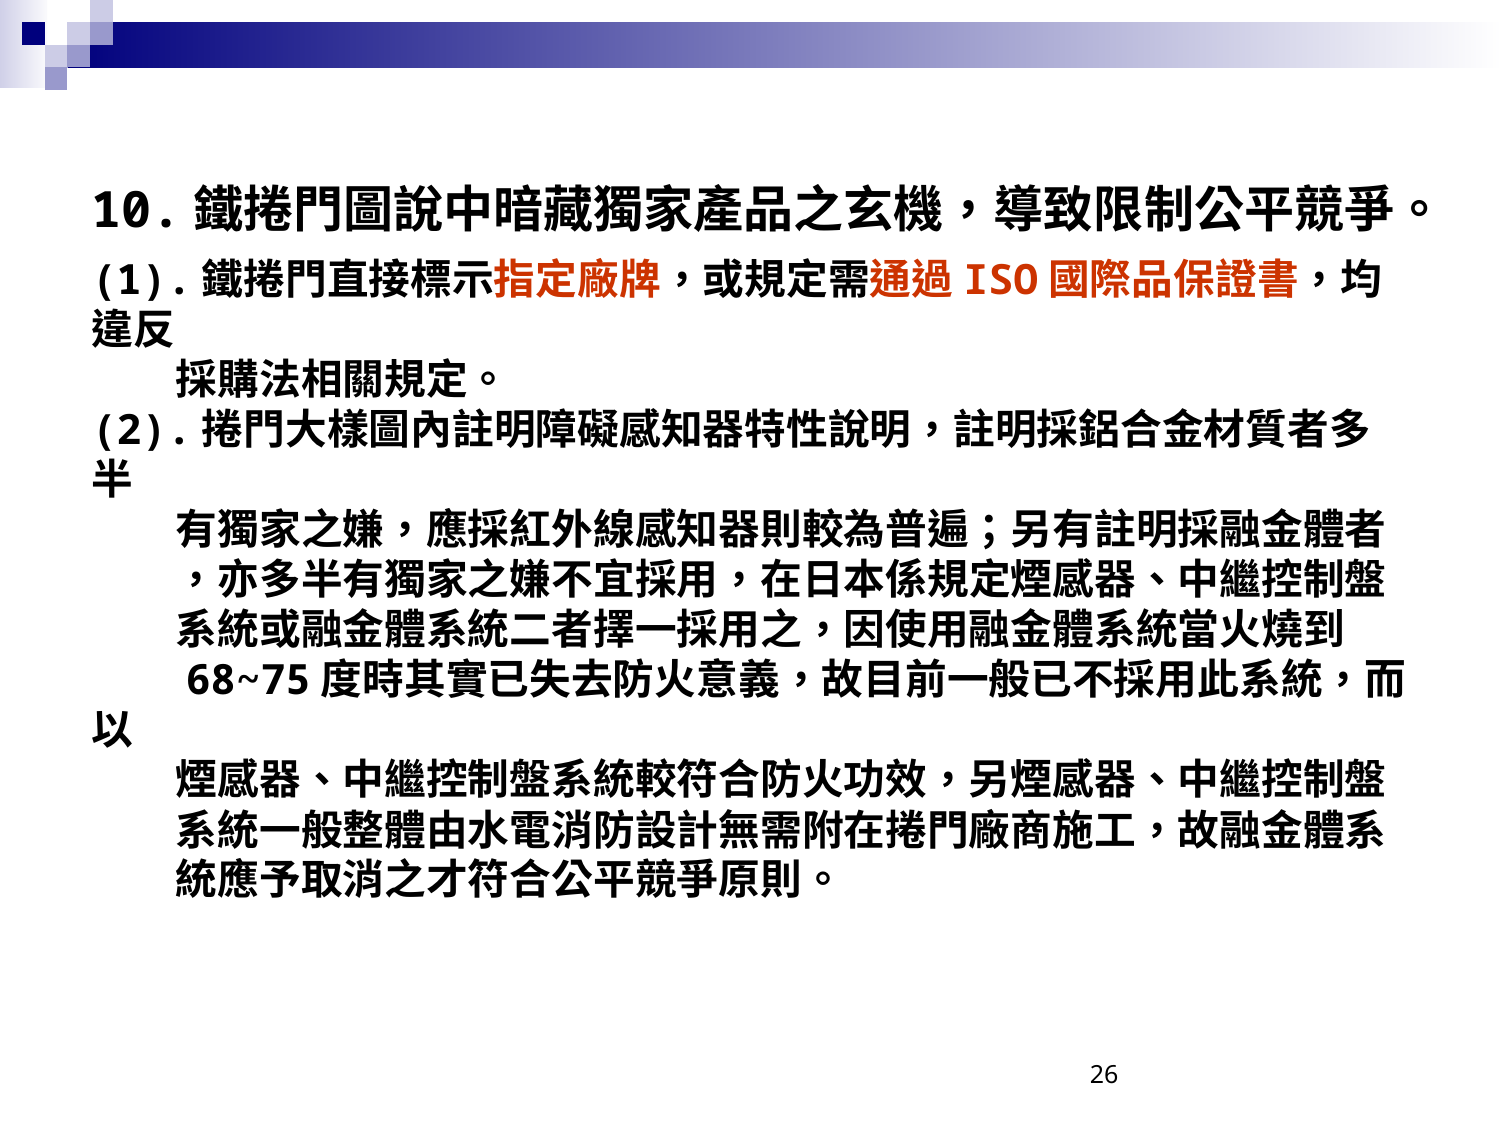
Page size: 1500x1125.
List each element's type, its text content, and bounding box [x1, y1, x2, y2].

text_box (1).鐵捲門直接標示指定廠牌，或規定需通過ISO國際品保證書，均違反 採購法相關規定。 (2).捲門大樣圖內註明障礙感知器特性說明，註明採鋁合金材質者多半 有獨家之嫌，應採紅外線感知器則較為普遍；另有註明採融金體者 ，亦多半有獨家之嫌不宜採用，在日本係規定煙感器、中繼控制盤 系統或融金體系統二者擇一採用之，因使用融金體系統當火燒到 68~75度時其實已失去防火意義，故目前一般已不採用此系統，而以 煙感器、中繼控制盤系統較符合防火功效，另煙感器、中繼控制盤 系統一般整體由水電消防設計無需附在捲門廠商施工，故融金體系 統應予取消之才符合公平競爭原則。 [77, 245, 1423, 911]
text_box 10.鐵捲門圖說中暗藏獨家產品之玄機，導致限制公平競爭。 [77, 125, 1435, 305]
text_box [1074, 1025, 1426, 1101]
